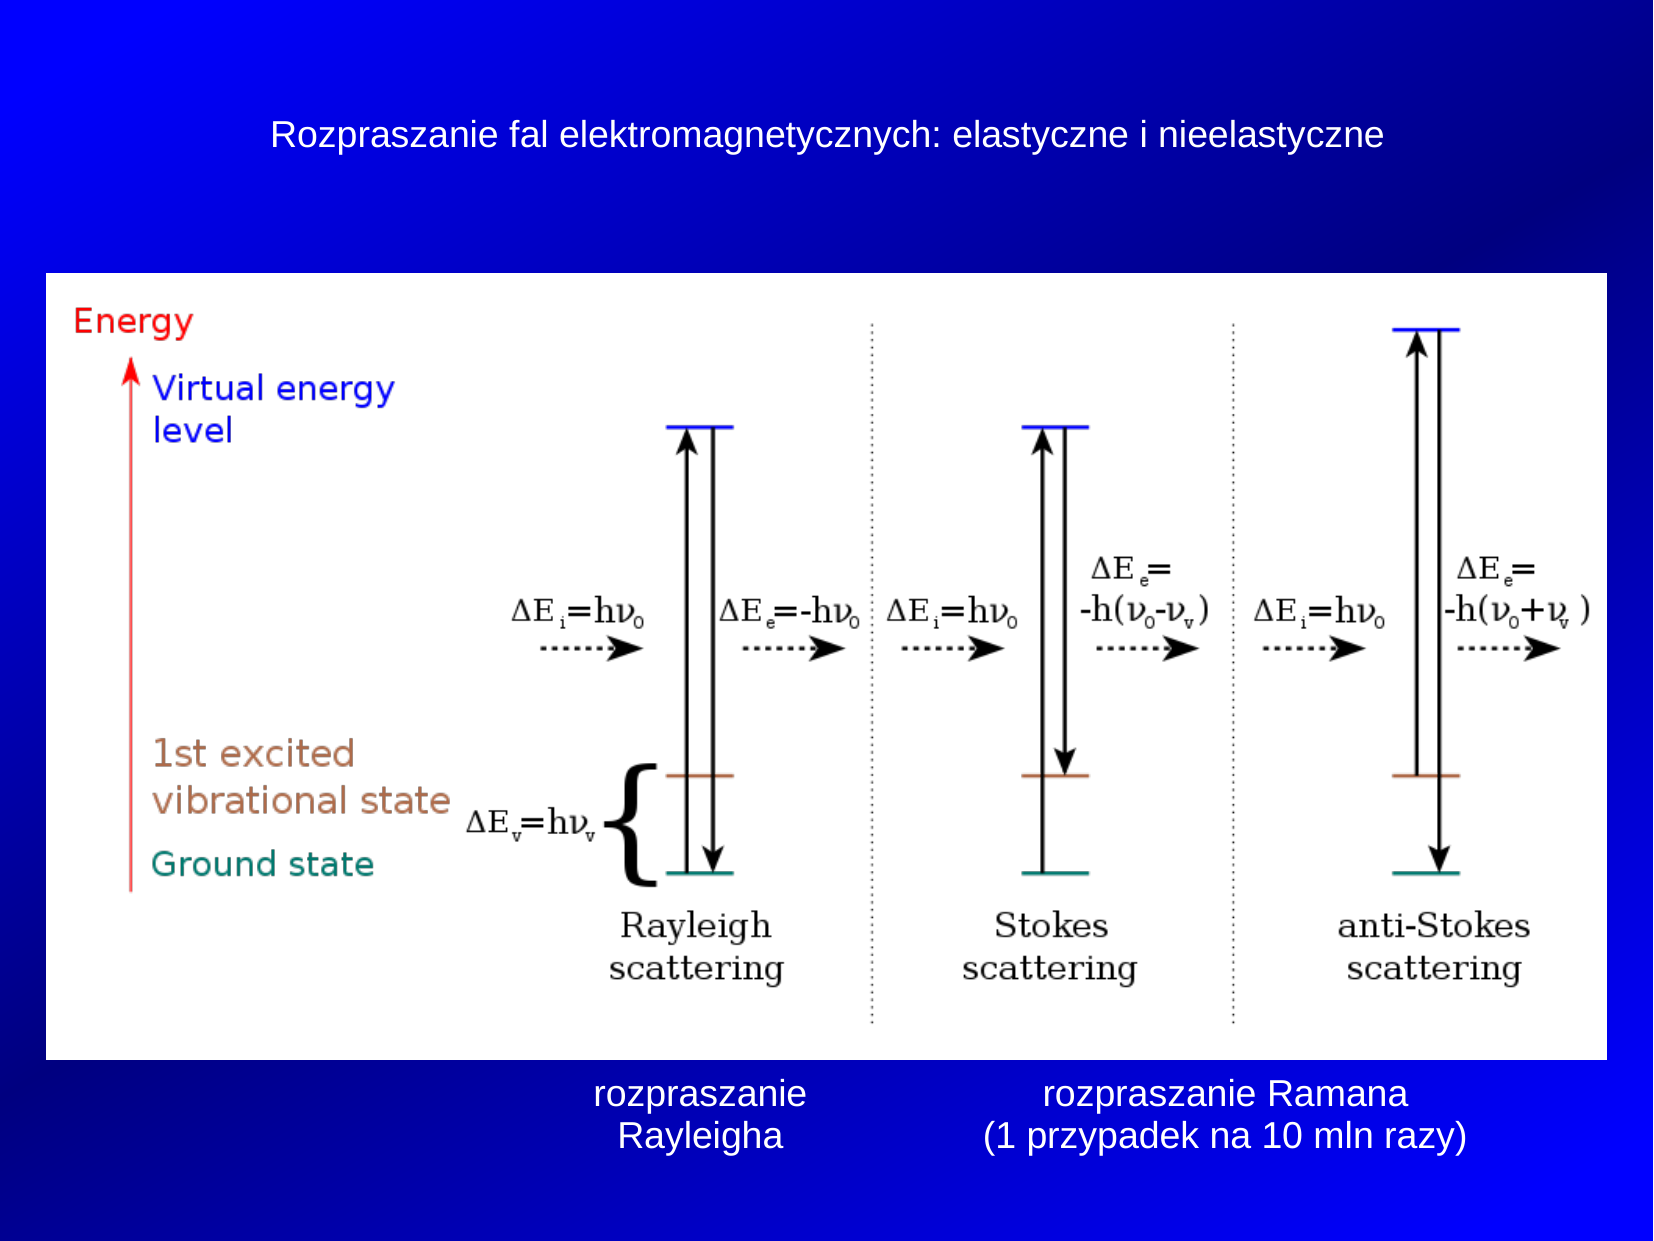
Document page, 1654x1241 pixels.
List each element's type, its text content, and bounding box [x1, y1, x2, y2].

text_box rozpraszanie Ramana (1 przypadek na 10 mln razy) [968, 1065, 1500, 1165]
text_box rozpraszanie Rayleigha [578, 1065, 845, 1165]
text_box Rozpraszanie fal elektromagnetycznych: elastyczne i nieelastyczne [255, 106, 1400, 164]
picture [45, 272, 1608, 1061]
